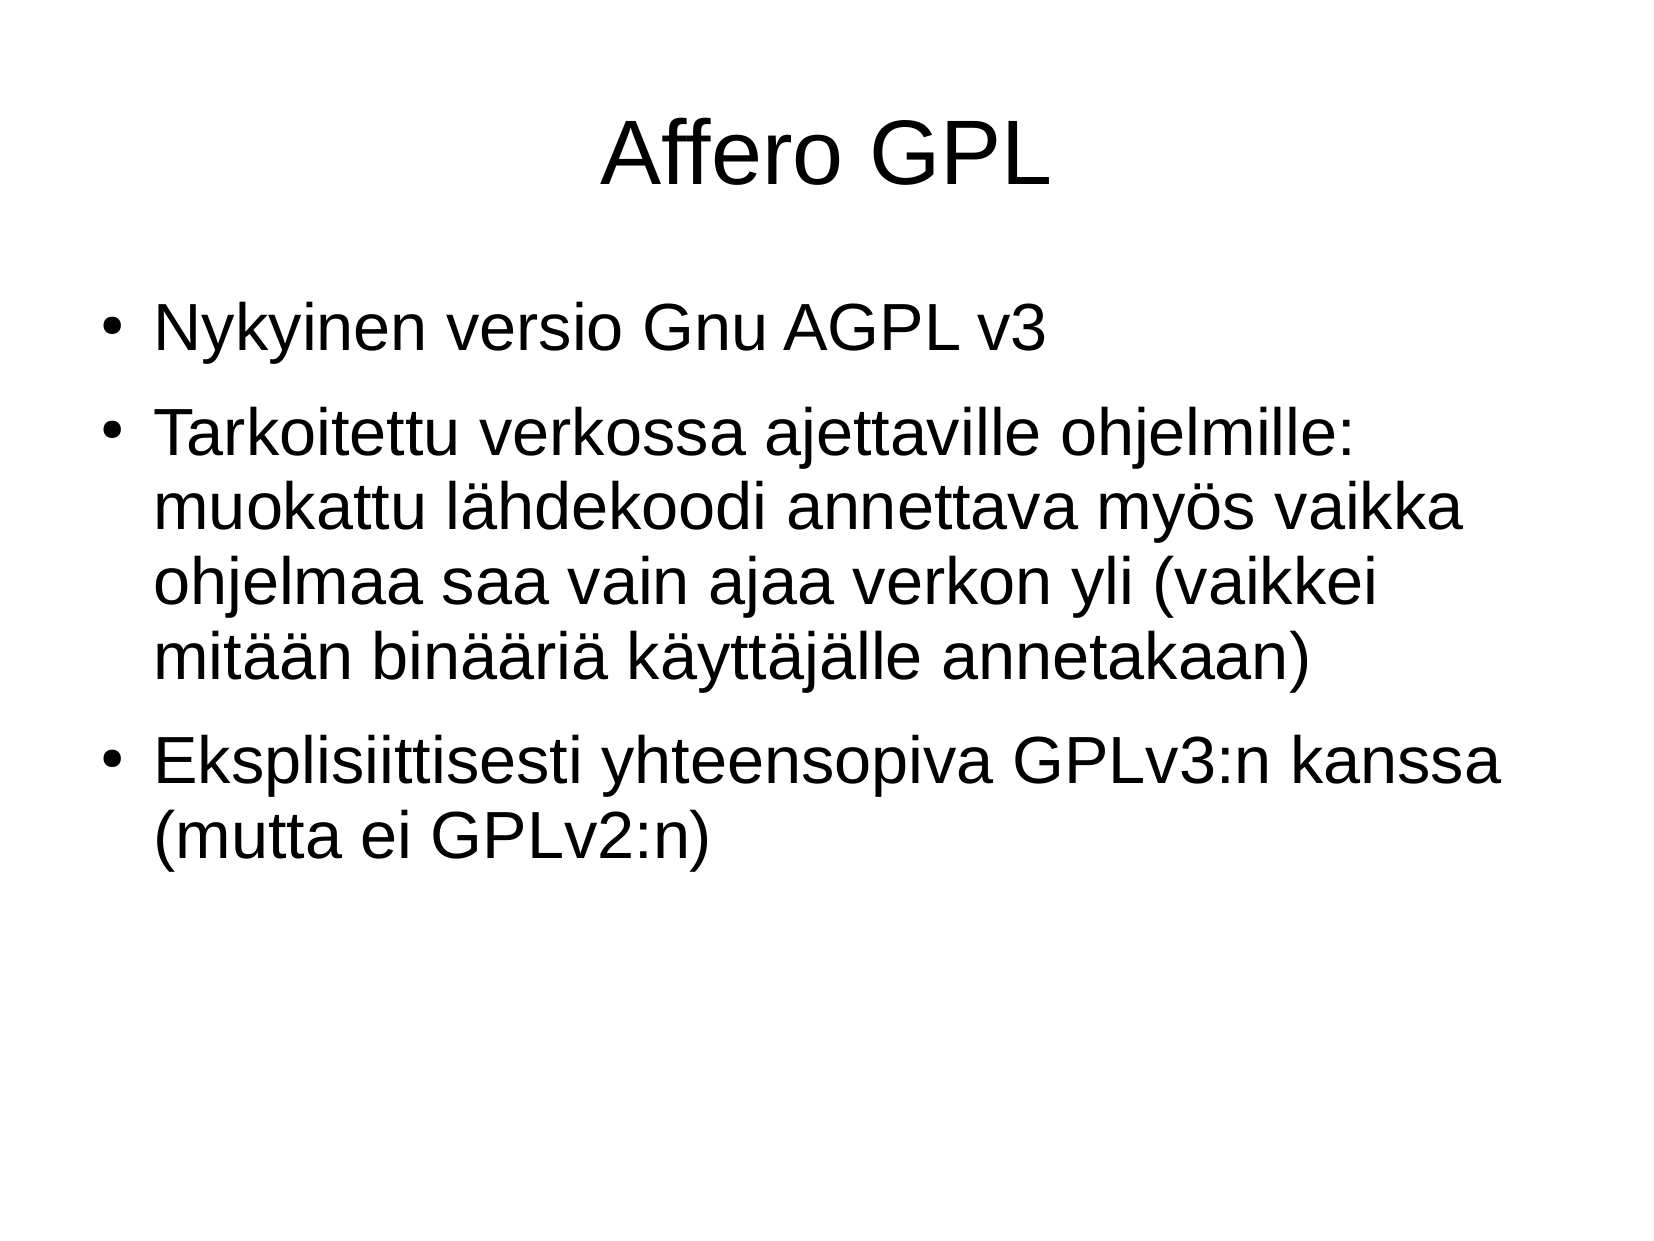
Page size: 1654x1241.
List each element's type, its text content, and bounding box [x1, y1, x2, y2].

title Affero GPL [82, 49, 1571, 257]
list Nykyinen versio Gnu AGPL v3 Tarkoitettu verkossa ajettaville ohjelmille: muokattu lähdekoodi annettava myös vaikka ohjelmaa saa vain ajaa verkon yli (vaikkei mitään binääriä käyttäjälle annetakaan) Eksplisiittisesti yhteensopiva GPLv3:n kanssa (mutta ei GPLv2:n) [82, 290, 1571, 1010]
